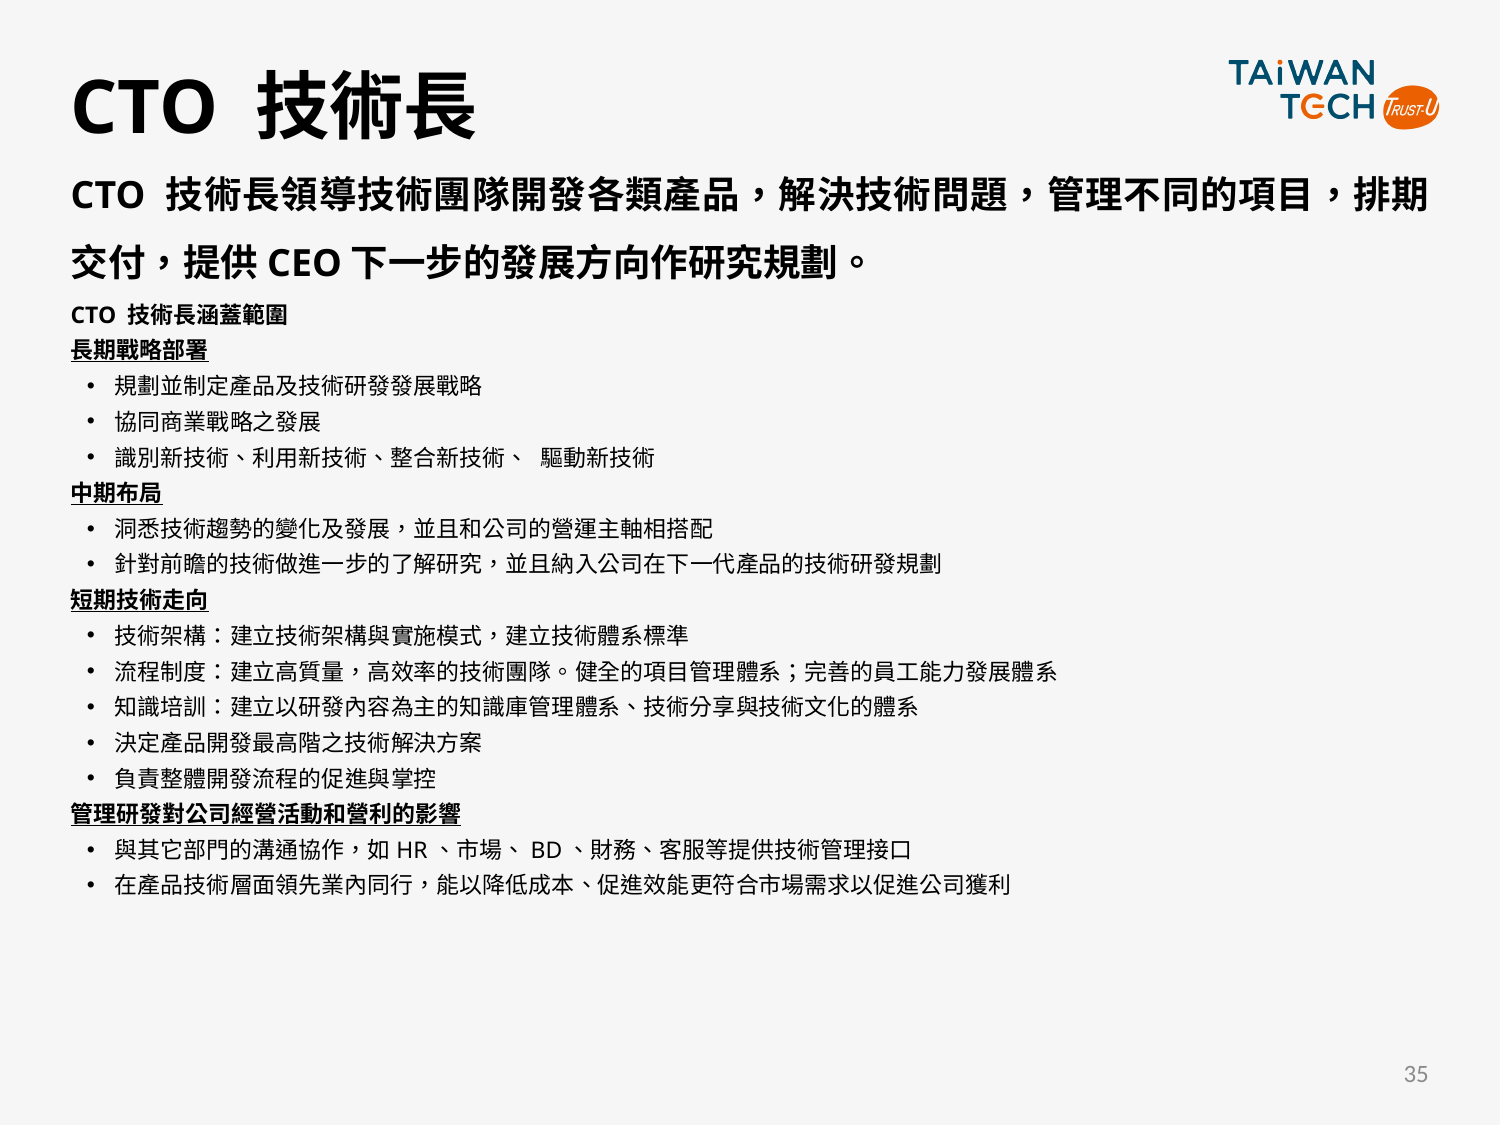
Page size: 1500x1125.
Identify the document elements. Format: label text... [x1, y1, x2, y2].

slide_number <編號> [1106, 1042, 1445, 1103]
text_box CTO 技術長涵蓋範圍 長期戰略部署 規劃並制定產品及技術研發發展戰略 協同商業戰略之發展 識別新技術、利用新技術、整合新技術、 驅動新技術 中期布局 洞悉技術趨勢的變化及發展，並且和公司的營運主軸相搭配 針對前瞻的技術做進一步的了解研究，並且納入公司在下一代產品的技術研發規劃 短期技術走向 技術架構：建立技術架構與實施模式，建立技術體系標準 流程制度：建立高質量，高效率的技術團隊。健全的項目管理體系；完善的員工能力發展體系 知識培訓：建立以研發內容為主的知識庫管理體系、技術分享與技術文化的體系 決定產品開發最高階之技術解決方案 負責整體開發流程的促進與掌控 管理研發對公司經營活動和營利的影響 與其它部門的溝通協作，如HR、市場、BD、財務、客服等提供技術管理接口 在產品技術層面領先業內同行，能以降低成本、促進效能更符合市場需求以促進公司獲利 [55, 284, 1444, 907]
text_box CTO 技術長領導技術團隊開發各類產品，解決技術問題，管理不同的項目，排期交付，提供CEO下一步的發展方向作研究規劃。 [55, 141, 1444, 284]
title CTO 技術長 [55, 33, 1444, 141]
